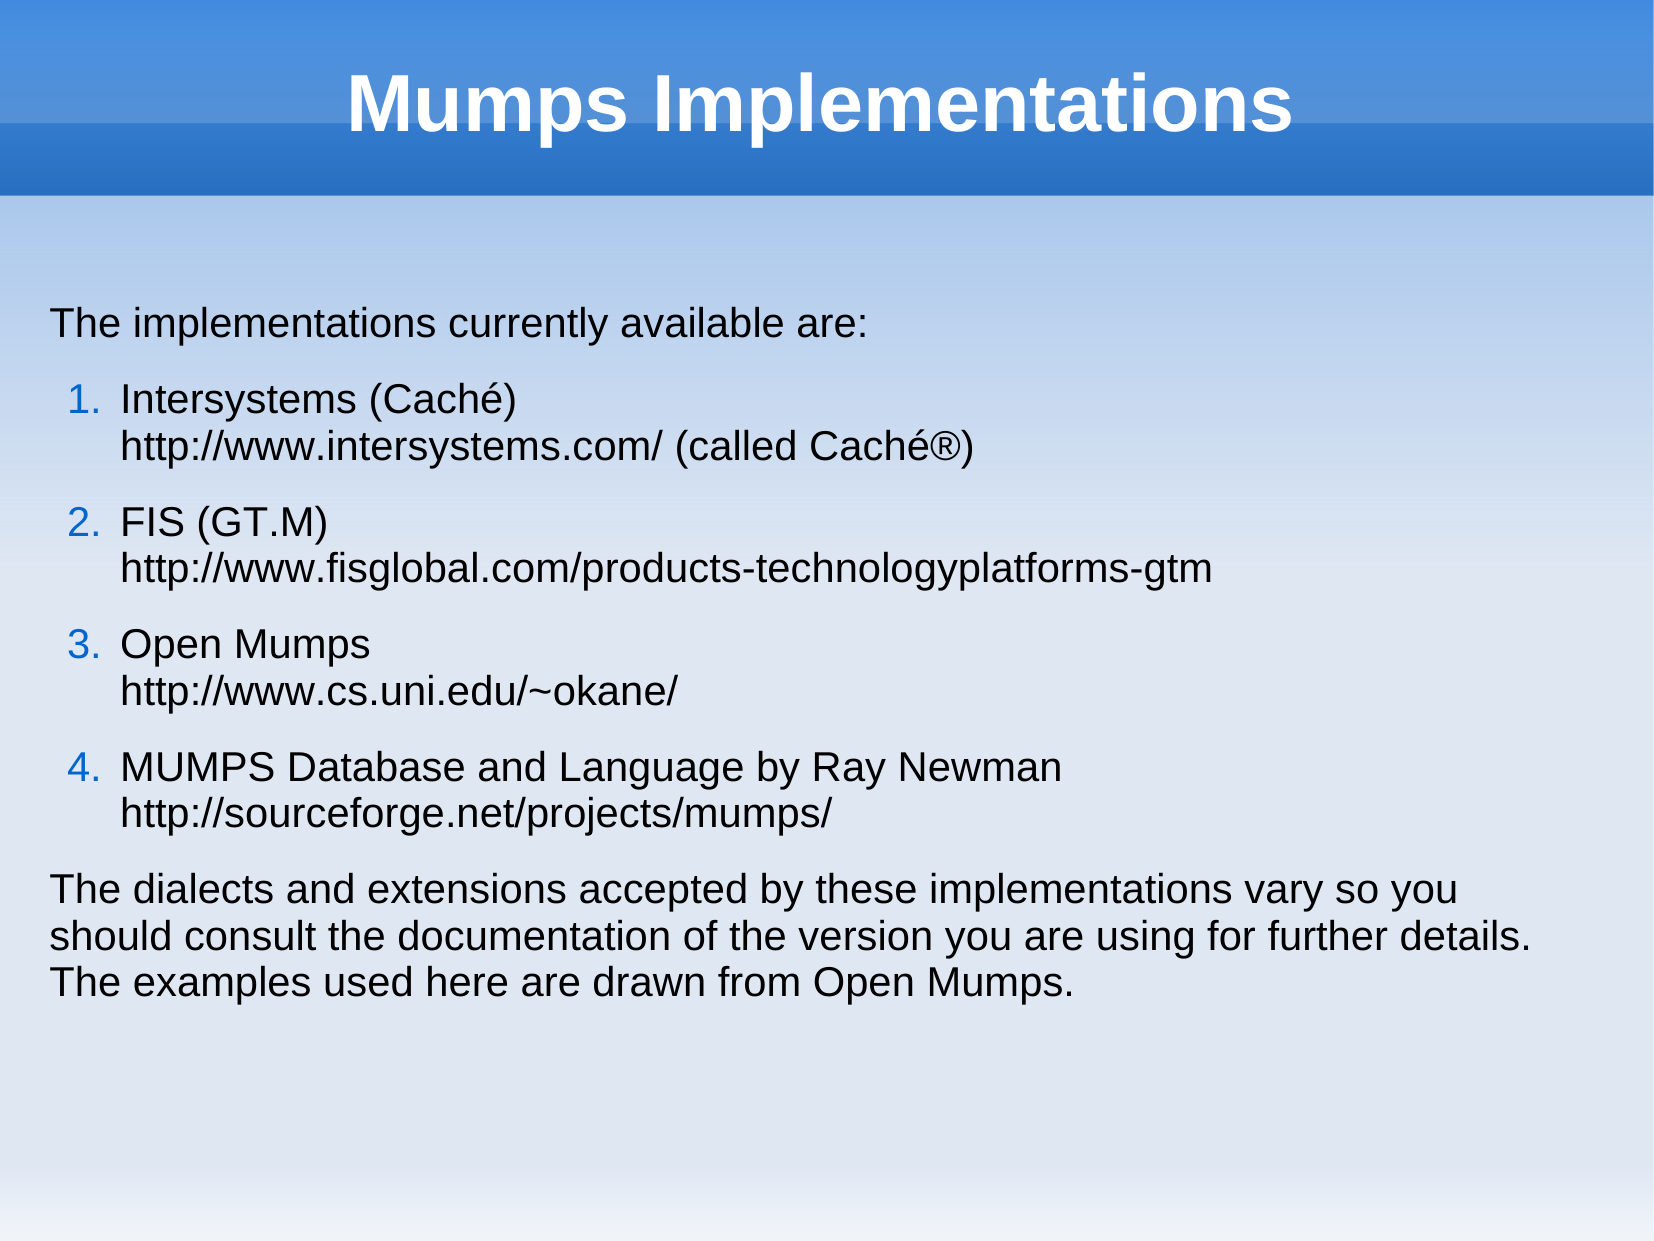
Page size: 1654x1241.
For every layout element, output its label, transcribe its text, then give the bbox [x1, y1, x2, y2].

title Mumps Implementations [76, 0, 1565, 208]
list The implementations currently available are: Intersystems (Caché) http://www.intersystems.com/ (called Caché®) FIS (GT.M) http://www.fisglobal.com/products-technologyplatforms-gtm Open Mumps http://www.cs.uni.edu/~okane/ MUMPS Database and Language by Ray Newman http://sourceforge.net/projects/mumps/ The dialects and extensions accepted by these implementations vary so you should consult the documentation of the version you are using for further details. The examples used here are drawn from Open Mumps. [49, 300, 1538, 1119]
picture [0, 0, 1654, 1241]
